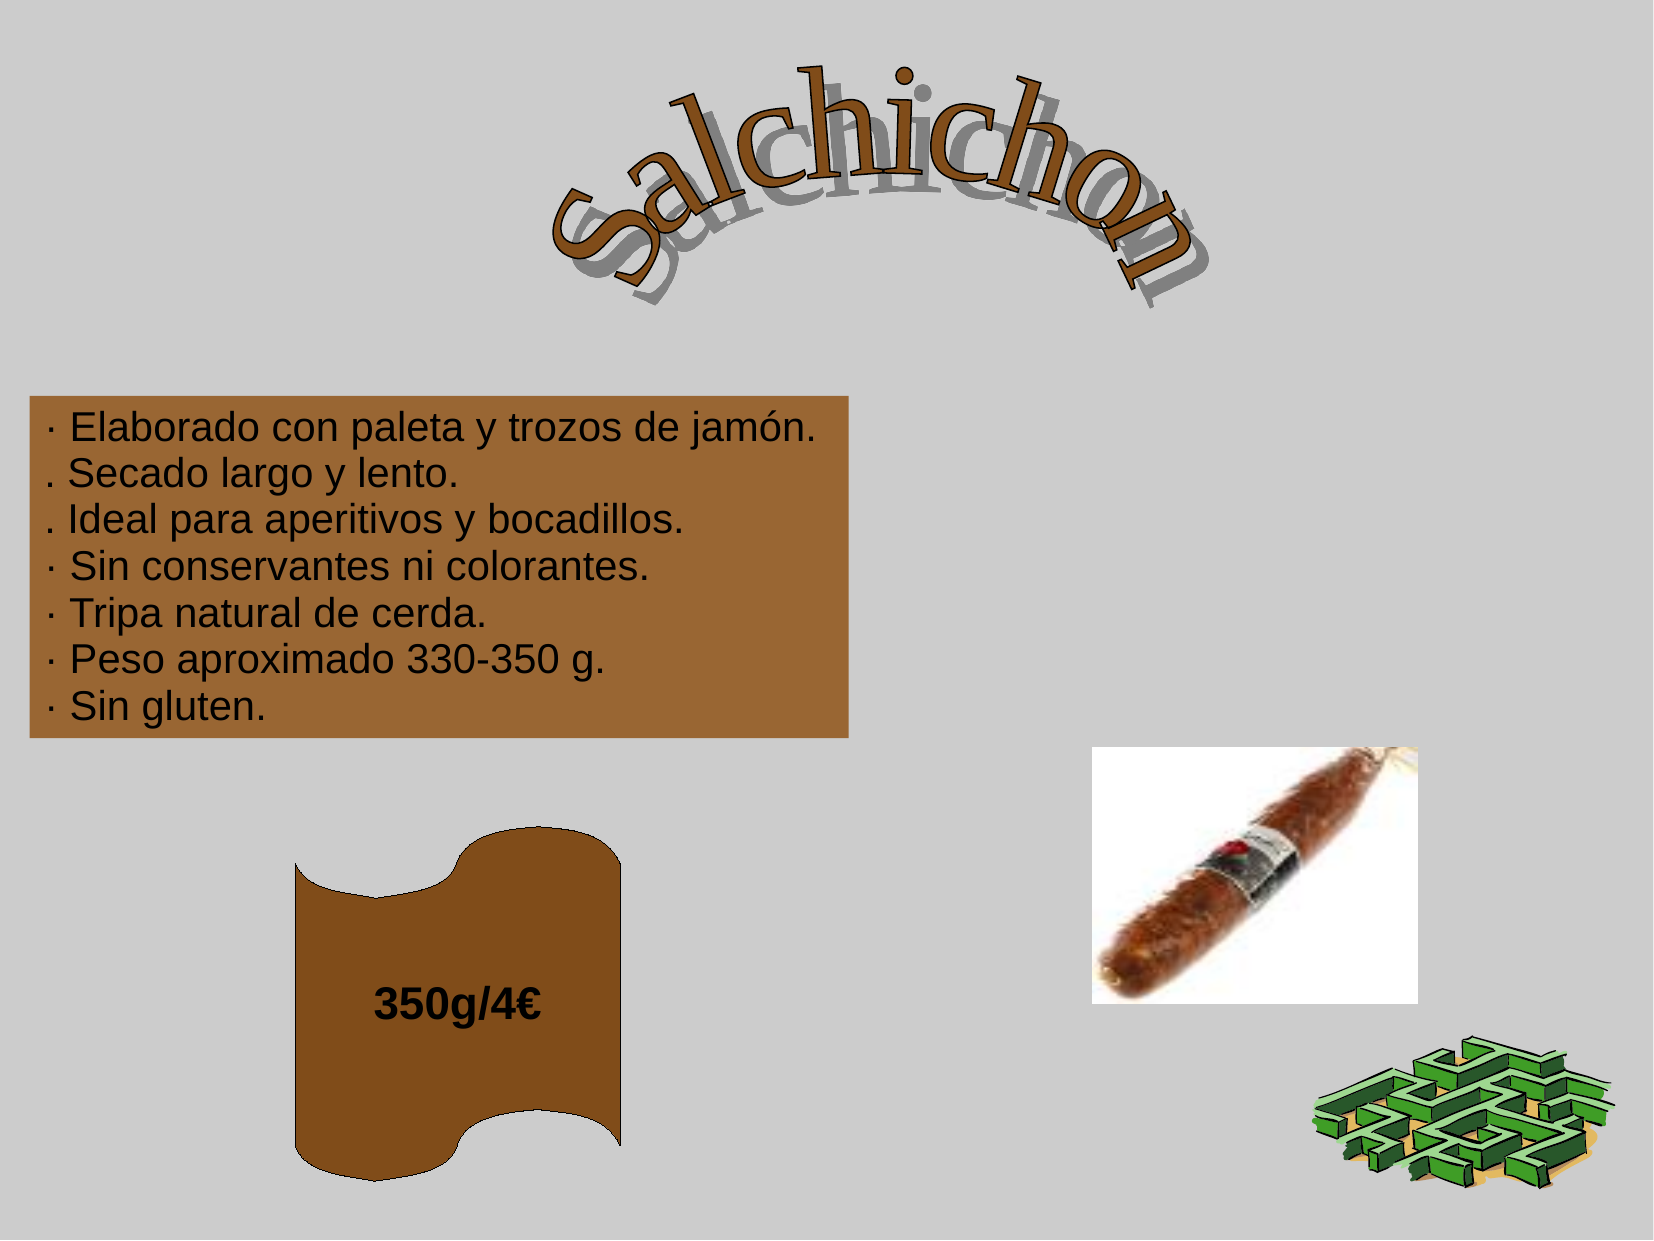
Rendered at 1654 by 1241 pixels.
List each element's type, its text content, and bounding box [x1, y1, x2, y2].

text_box Salchichon [553, 93, 745, 287]
text_box Salchichon [930, 76, 1068, 205]
text_box Salchichon [737, 107, 806, 188]
text_box Salchichon [895, 67, 913, 85]
text_box 350g/4€ [295, 826, 621, 1182]
text_box Salchichon [1066, 150, 1191, 290]
picture [1092, 747, 1418, 1004]
text_box · Elaborado con paleta y trozos de jamón. . Secado largo y lento. . Ideal para aperitivos y bocadillos. · Sin conservantes ni colorantes. · Tripa natural de cerda. · Peso aproximado 330-350 g. · Sin gluten. [29, 395, 849, 739]
text_box Salchichon [797, 66, 922, 179]
